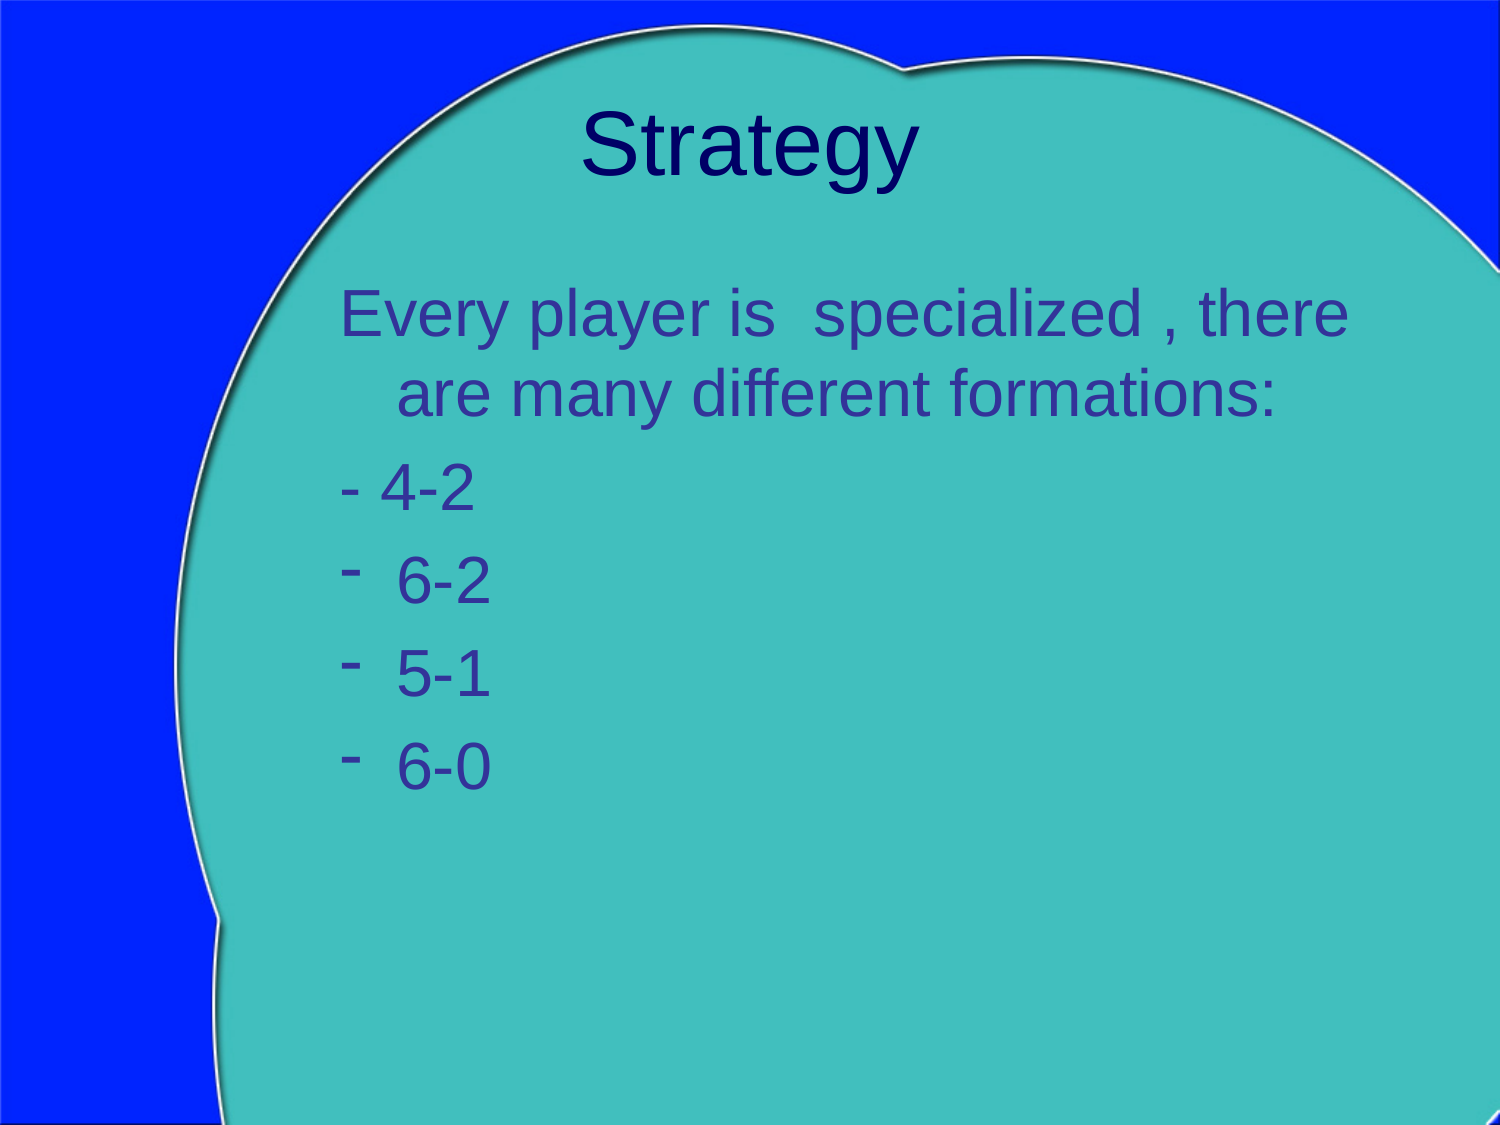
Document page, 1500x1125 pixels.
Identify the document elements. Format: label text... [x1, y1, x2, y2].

list Every player is specialized , there are many different formations: - 4-2 6-2 5-1 6-0 [324, 262, 1425, 1005]
title Strategy [75, 45, 1425, 233]
picture [0, 0, 1500, 1125]
